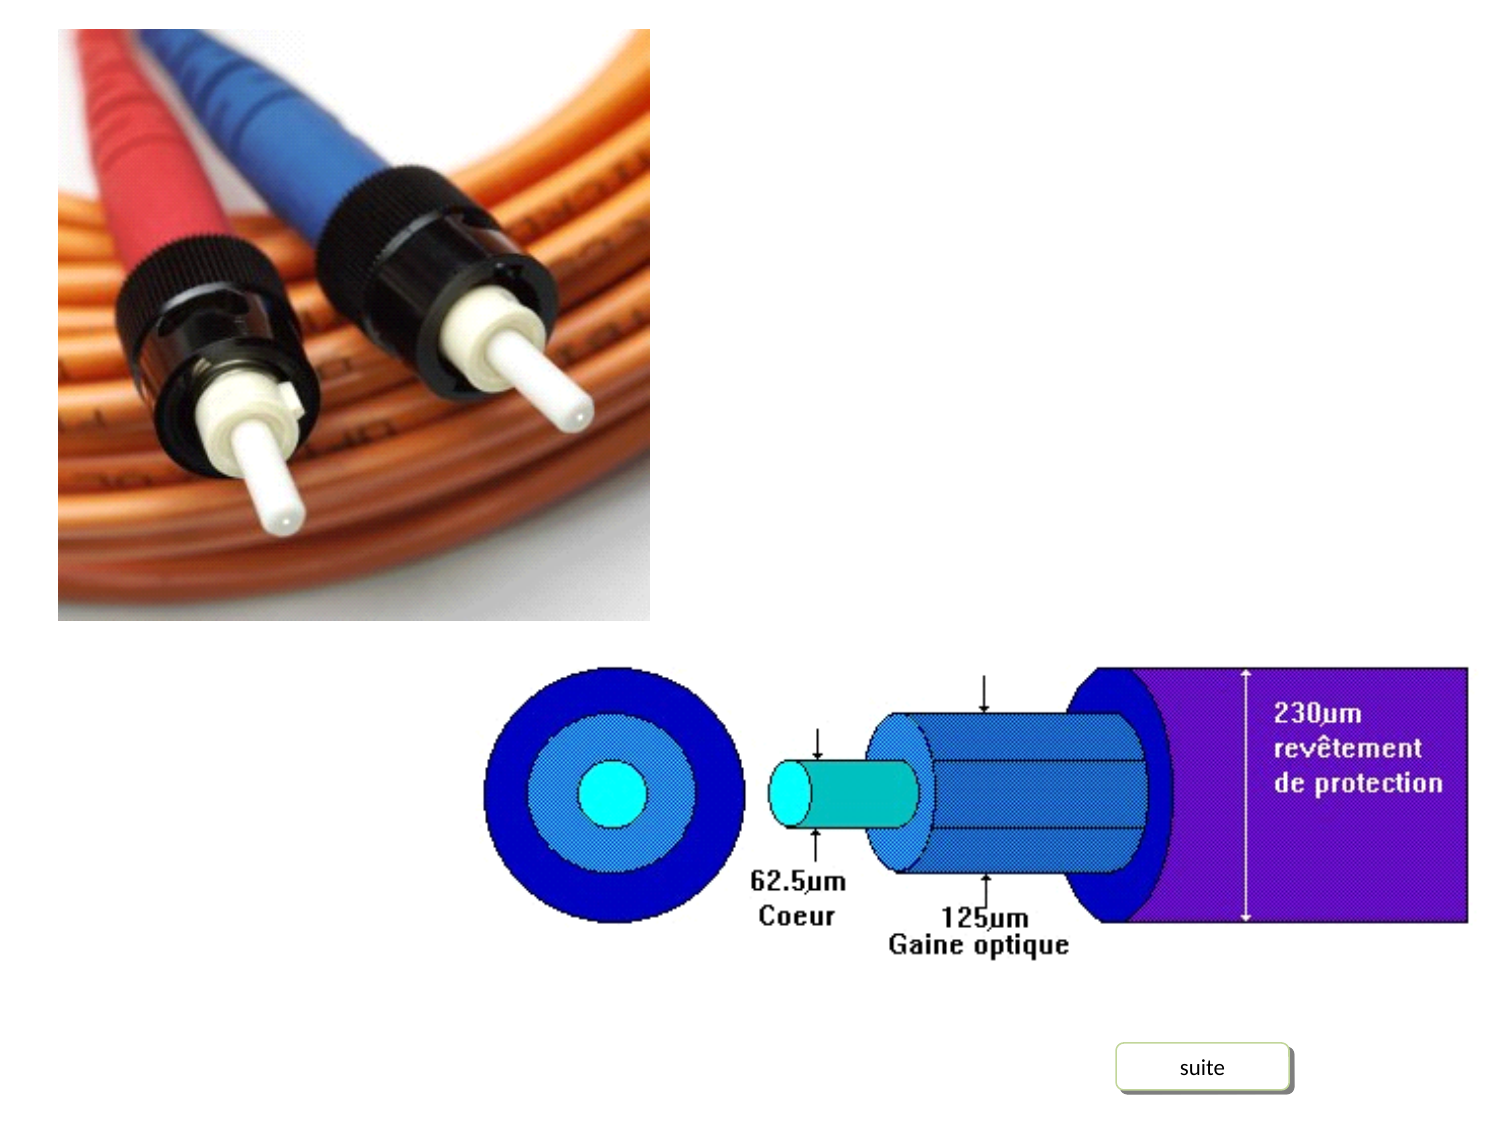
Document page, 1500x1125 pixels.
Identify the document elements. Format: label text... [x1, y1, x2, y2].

picture [472, 633, 1487, 975]
picture [58, 29, 650, 621]
text_box suite [1116, 1042, 1290, 1090]
